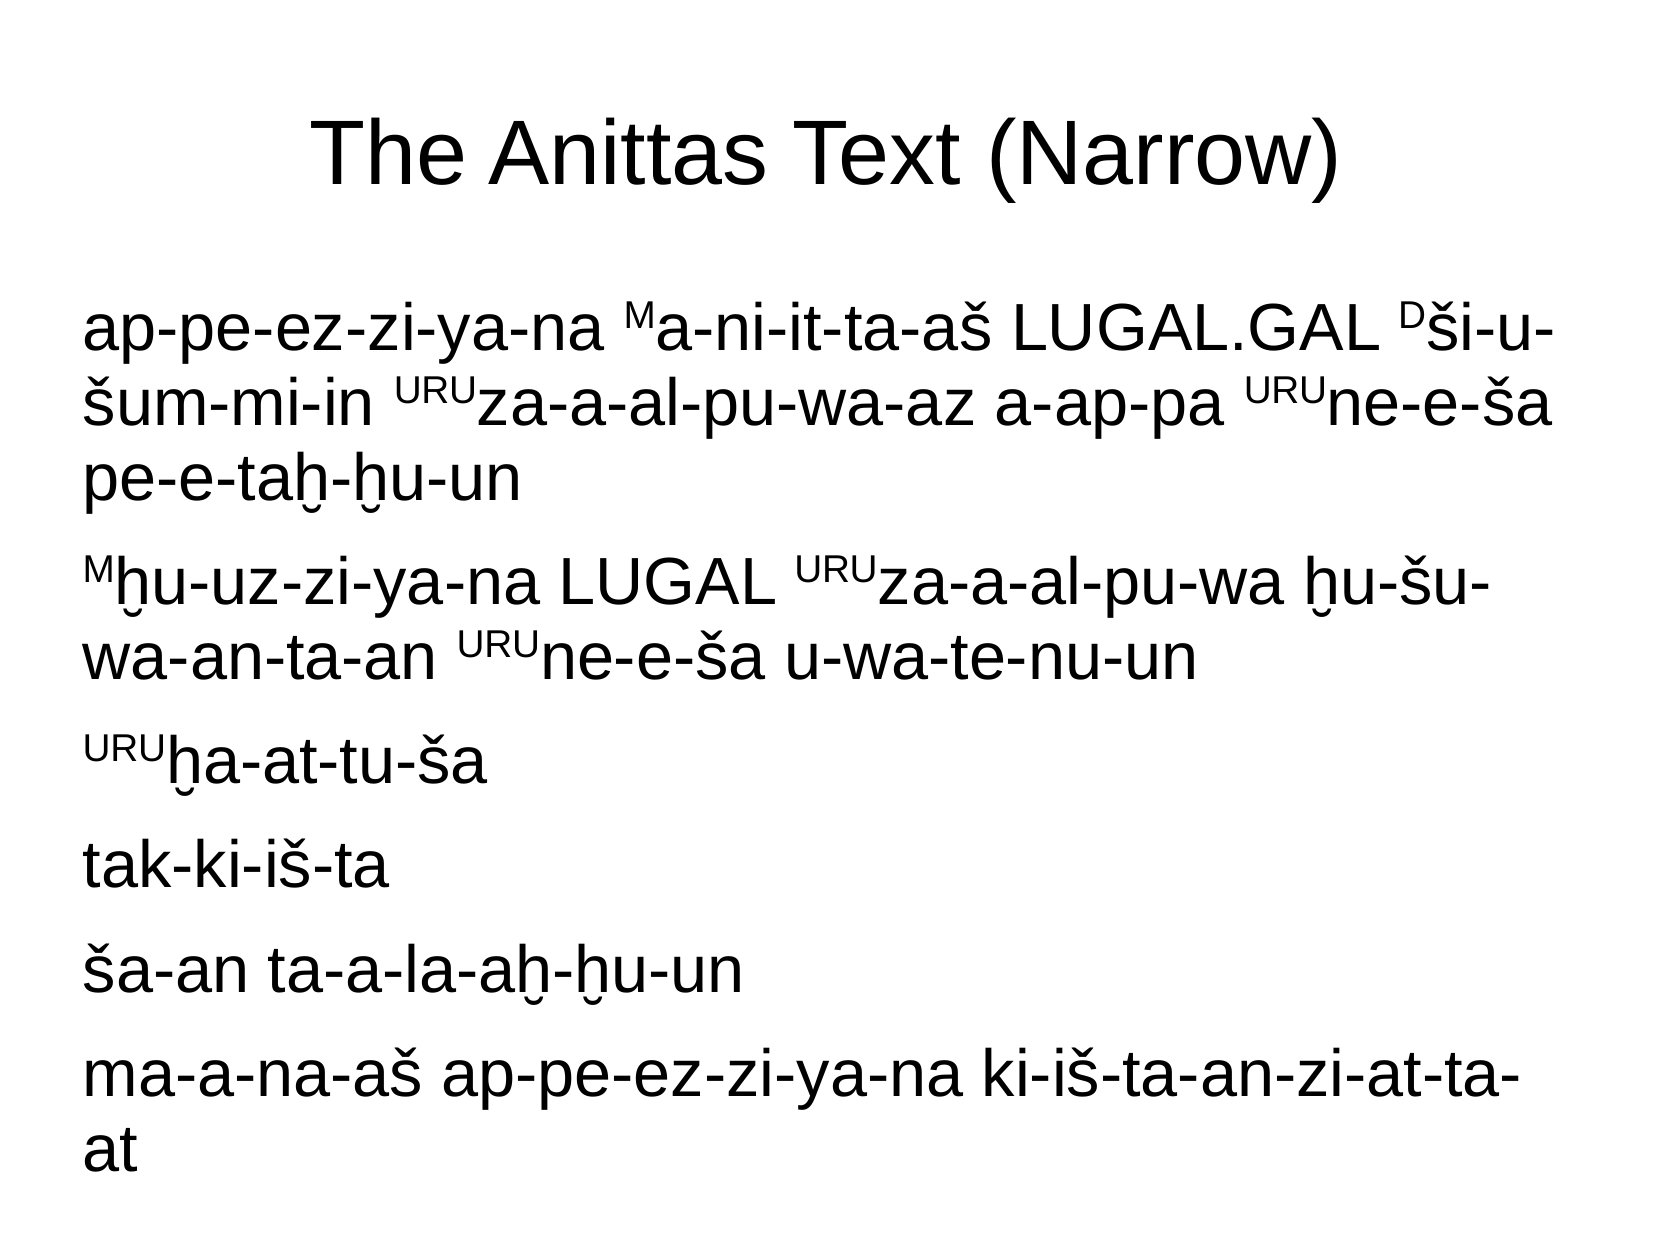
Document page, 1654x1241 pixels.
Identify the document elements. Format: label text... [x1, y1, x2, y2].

title The Anittas Text (Narrow) [82, 49, 1571, 257]
list ap-pe-ez-zi-ya-na Ma-ni-it-ta-aš LUGAL.GAL Dši-u-šum-mi-in URUza-a-al-pu-wa-az a-ap-pa URUne-e-ša pe-e-taḫ-ḫu-un Mḫu-uz-zi-ya-na LUGAL URUza-a-al-pu-wa ḫu-šu-wa-an-ta-an URUne-e-ša u-wa-te-nu-un URUḫa-at-tu-ša tak-ki-iš-ta ša-an ta-a-la-aḫ-ḫu-un ma-a-na-aš ap-pe-ez-zi-ya-na ki-iš-ta-an-zi-at-ta-at [82, 290, 1571, 1186]
